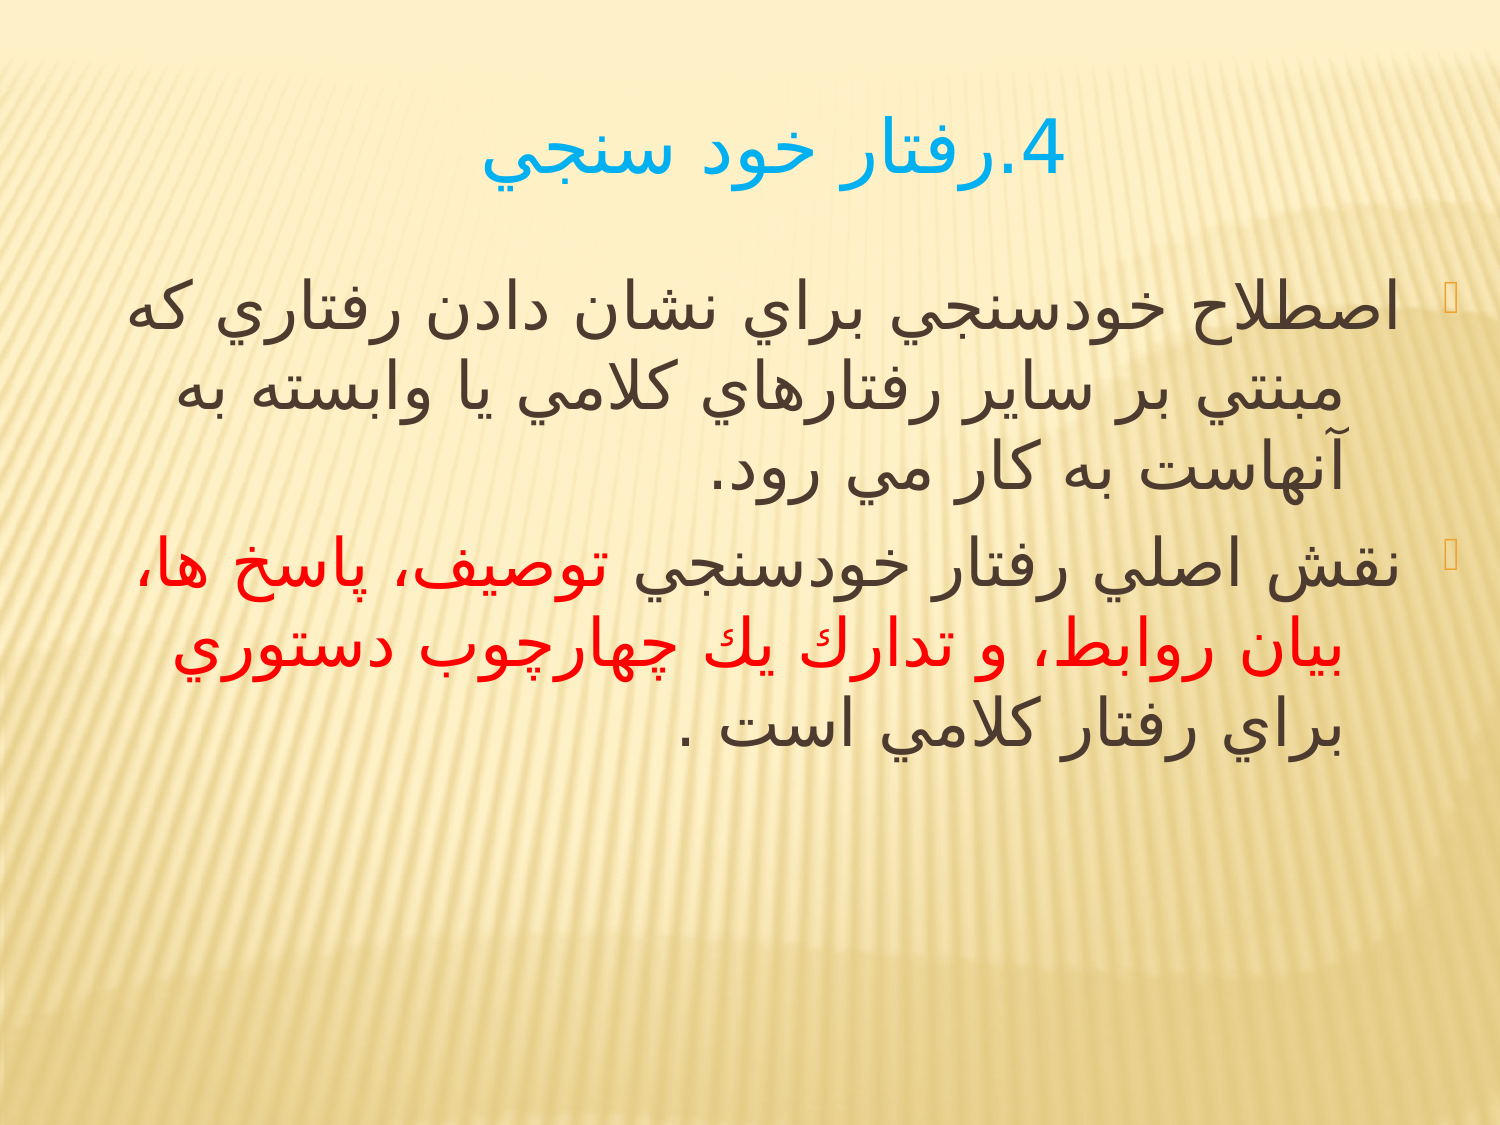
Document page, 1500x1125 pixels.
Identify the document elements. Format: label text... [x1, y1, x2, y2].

title 4.رفتار خود سنجي [50, 75, 1476, 213]
list اصطلاح خودسنجي براي نشان دادن رفتاري كه مبنتي بر ساير رفتارهاي كلامي يا وابسته به آنهاست به كار مي رود. نقش اصلي رفتار خودسنجي توصيف، پاسخ ها، بيان روابط، و تدارك يك چهارچوب دستوري براي رفتار كلامي است . [50, 254, 1476, 998]
